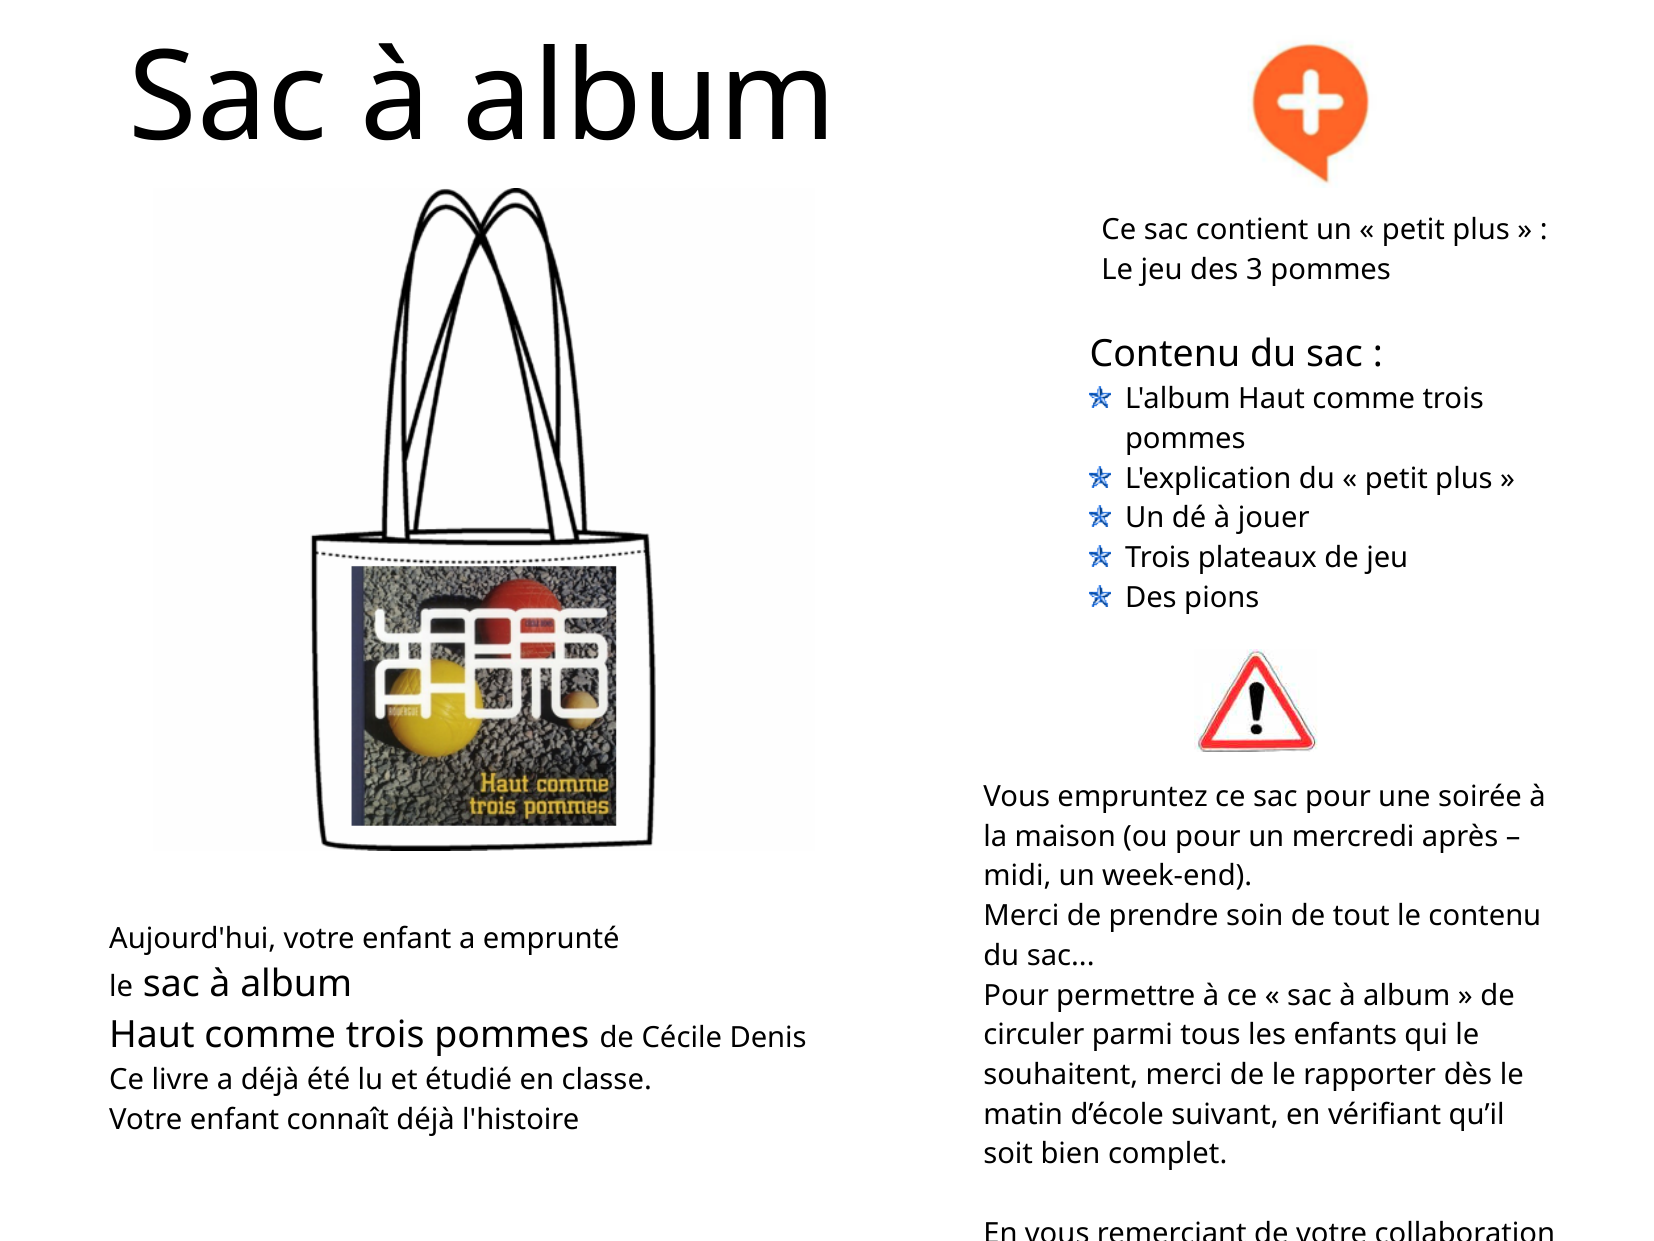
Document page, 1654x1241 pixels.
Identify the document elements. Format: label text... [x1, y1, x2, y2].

picture [153, 188, 815, 851]
picture [1188, 637, 1323, 760]
text_box Vous empruntez ce sac pour une soirée à la maison (ou pour un mercredi après – midi, un week-end). Merci de prendre soin de tout le contenu du sac... Pour permettre à ce « sac à album » de circuler parmi tous les enfants qui le souhaitent, merci de le rapporter dès le matin d’école suivant, en vérifiant qu’il soit bien complet. En vous remerciant de votre collaboration [968, 767, 1571, 1143]
picture [1228, 35, 1383, 189]
text_box Ce sac contient un « petit plus » : Le jeu des 3 pommes [1086, 200, 1571, 318]
text_box Aujourd'hui, votre enfant a emprunté le sac à album Haut comme trois pommes de Cécile Denis Ce livre a déjà été lu et étudié en classe. Votre enfant connaît déjà l'histoire [94, 909, 827, 1204]
text_box Contenu du sac : L'album Haut comme trois pommes L'explication du « petit plus » Un dé à jouer Trois plateaux de jeu Des pions [1074, 318, 1607, 745]
text_box Sac à album [106, 0, 898, 320]
